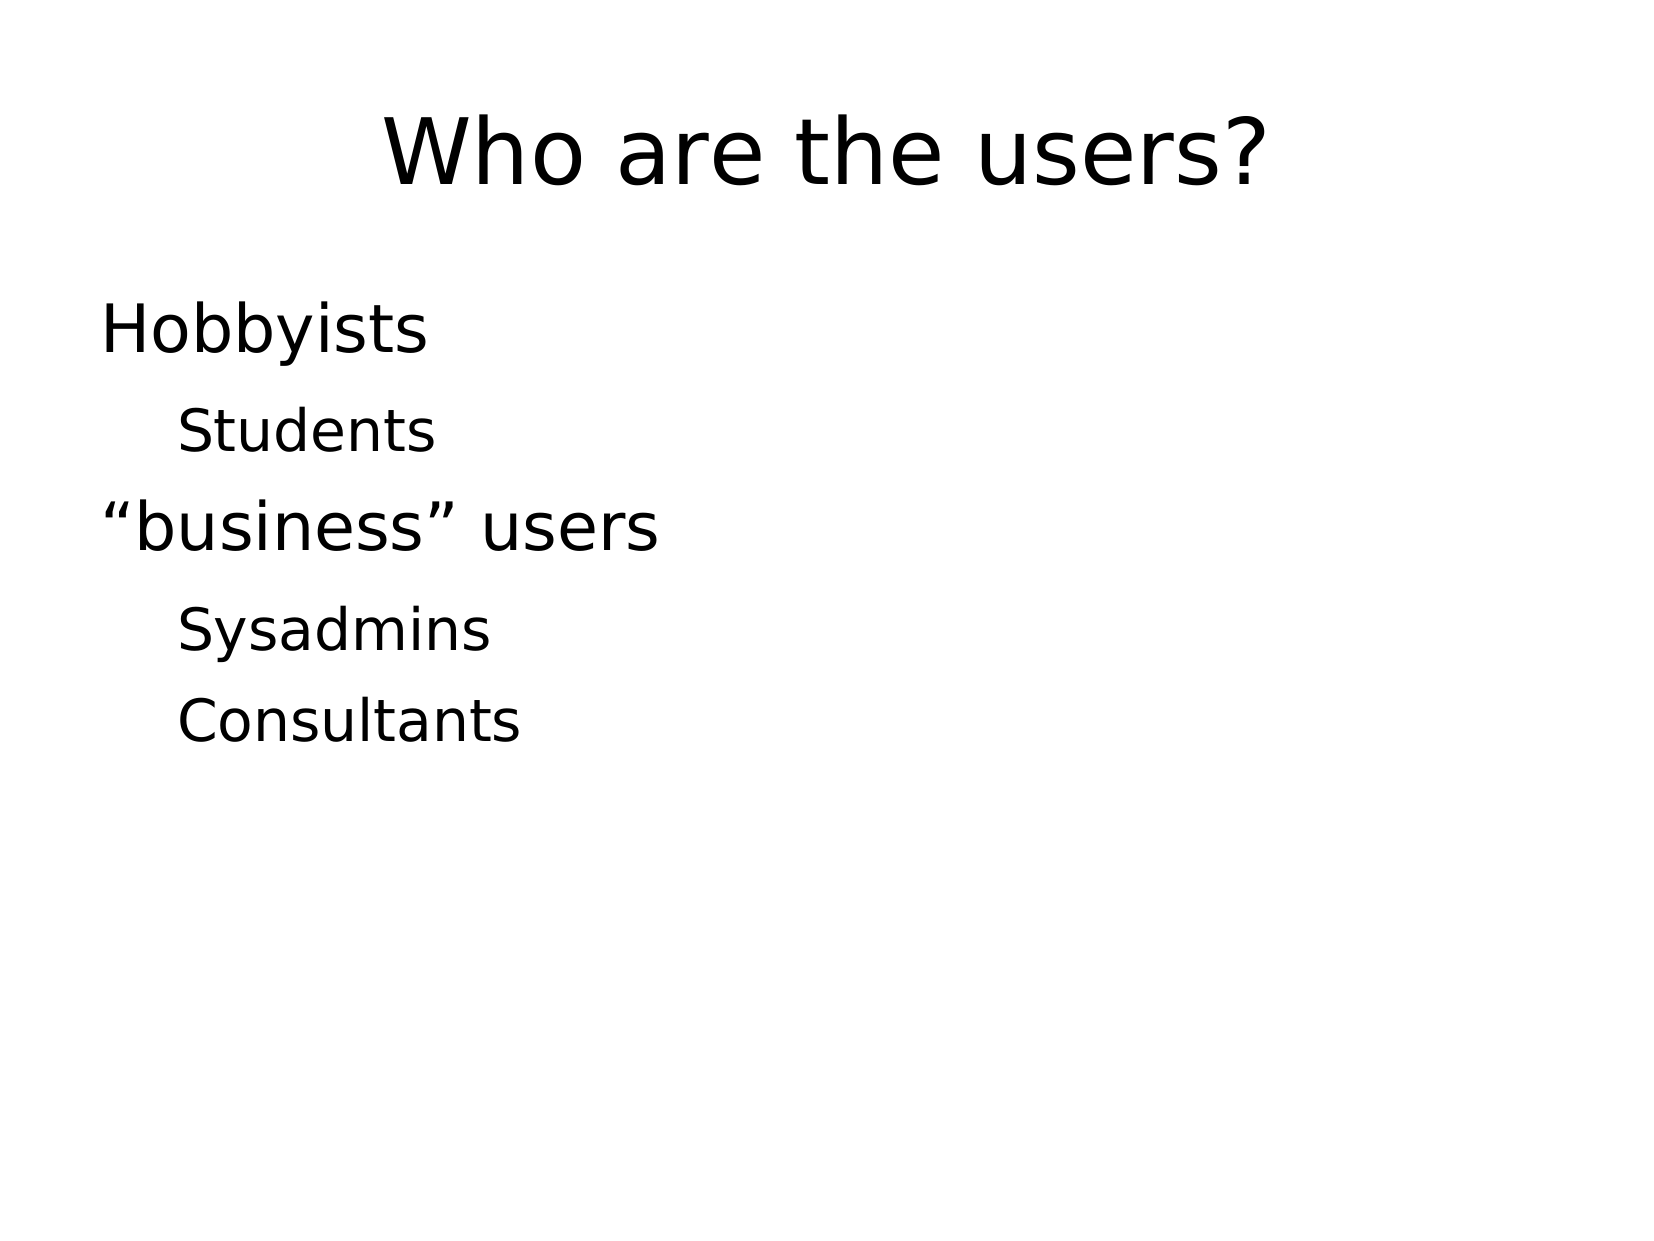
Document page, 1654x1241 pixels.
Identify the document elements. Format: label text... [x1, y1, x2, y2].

title Who are the users? [82, 56, 1571, 250]
list Hobbyists Students “business” users Sysadmins Consultants [82, 290, 1571, 1094]
